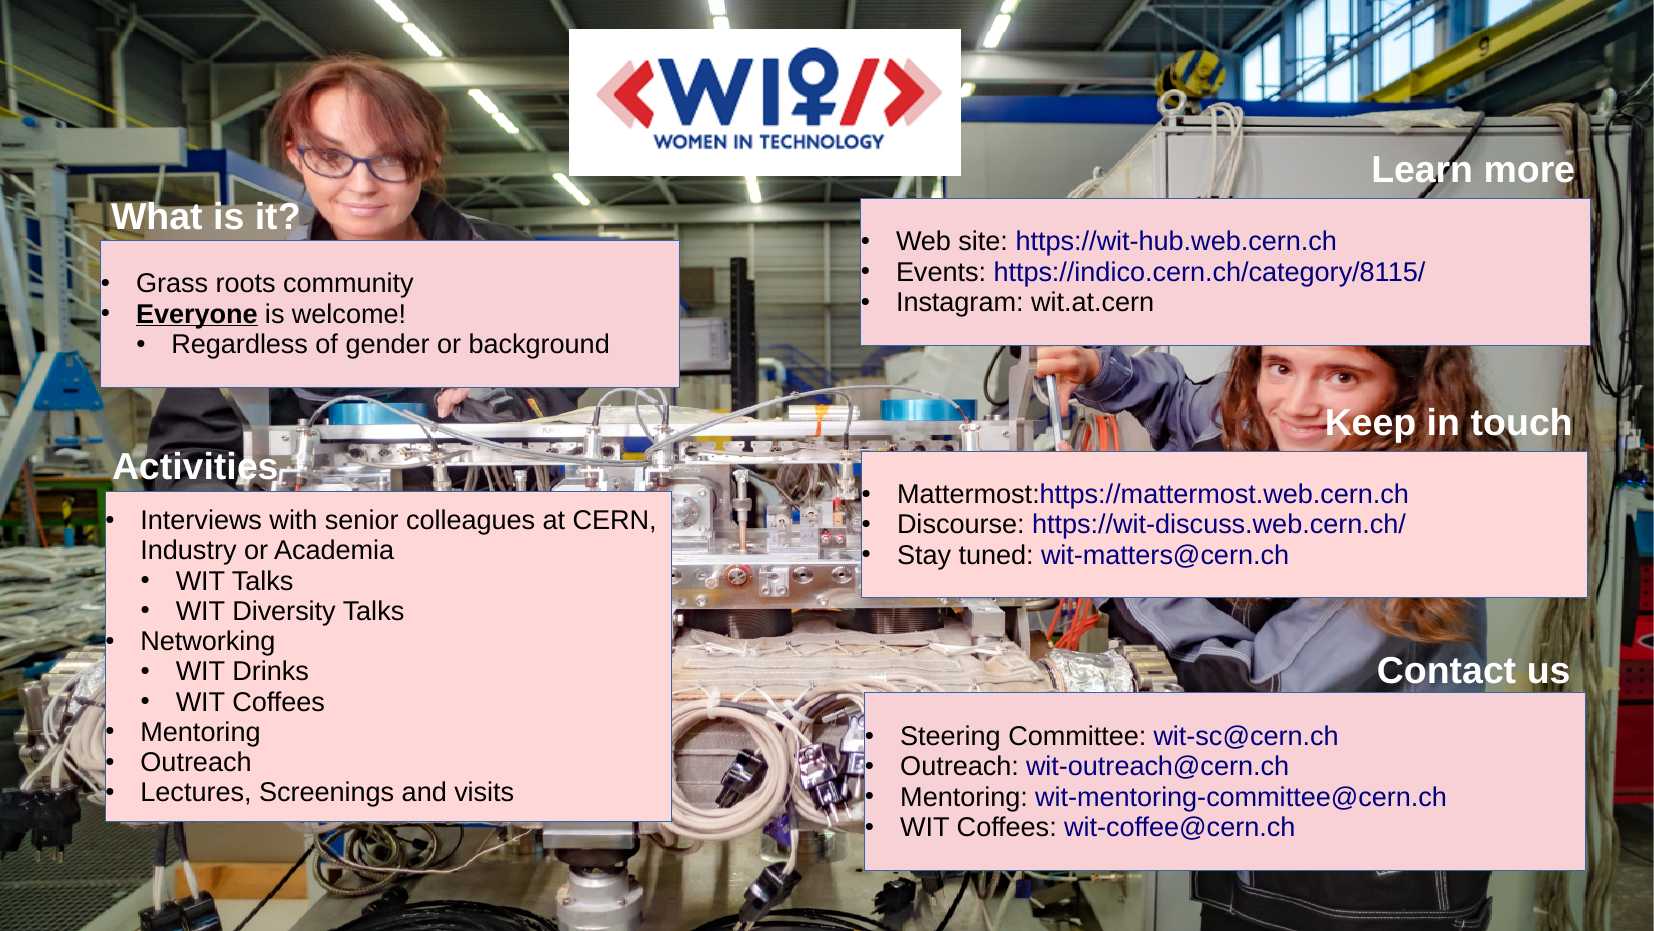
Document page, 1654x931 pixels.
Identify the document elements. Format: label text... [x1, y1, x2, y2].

text_box Activities [97, 438, 570, 495]
subtitle Grass roots community Everyone is welcome! Regardless of gender or background [100, 240, 680, 388]
text_box Keep in touch [1115, 394, 1588, 452]
text_box Steering Committee: wit-sc@cern.ch Outreach: wit-outreach@cern.ch Mentoring: wit-mentoring-committee@cern.ch WIT Coffees: wit-coffee@cern.ch [864, 692, 1586, 871]
picture [0, 0, 1654, 931]
text_box Web site: https://wit-hub.web.cern.ch Events: https://indico.cern.ch/category/8115/ Instagram: wit.at.cern [860, 198, 1591, 346]
text_box Learn more [1147, 140, 1591, 198]
text_box What is it? [96, 188, 569, 245]
text_box Interviews with senior colleagues at CERN, Industry or Academia WIT Talks WIT Diversity Talks Networking WIT Drinks WIT Coffees Mentoring Outreach Lectures, Screenings and visits [105, 491, 672, 822]
text_box Mattermost:https://mattermost.web.cern.ch Discourse: https://wit-discuss.web.cern.ch/ Stay tuned: wit-matters@cern.ch [861, 451, 1588, 598]
text_box Contact us [1112, 642, 1586, 700]
